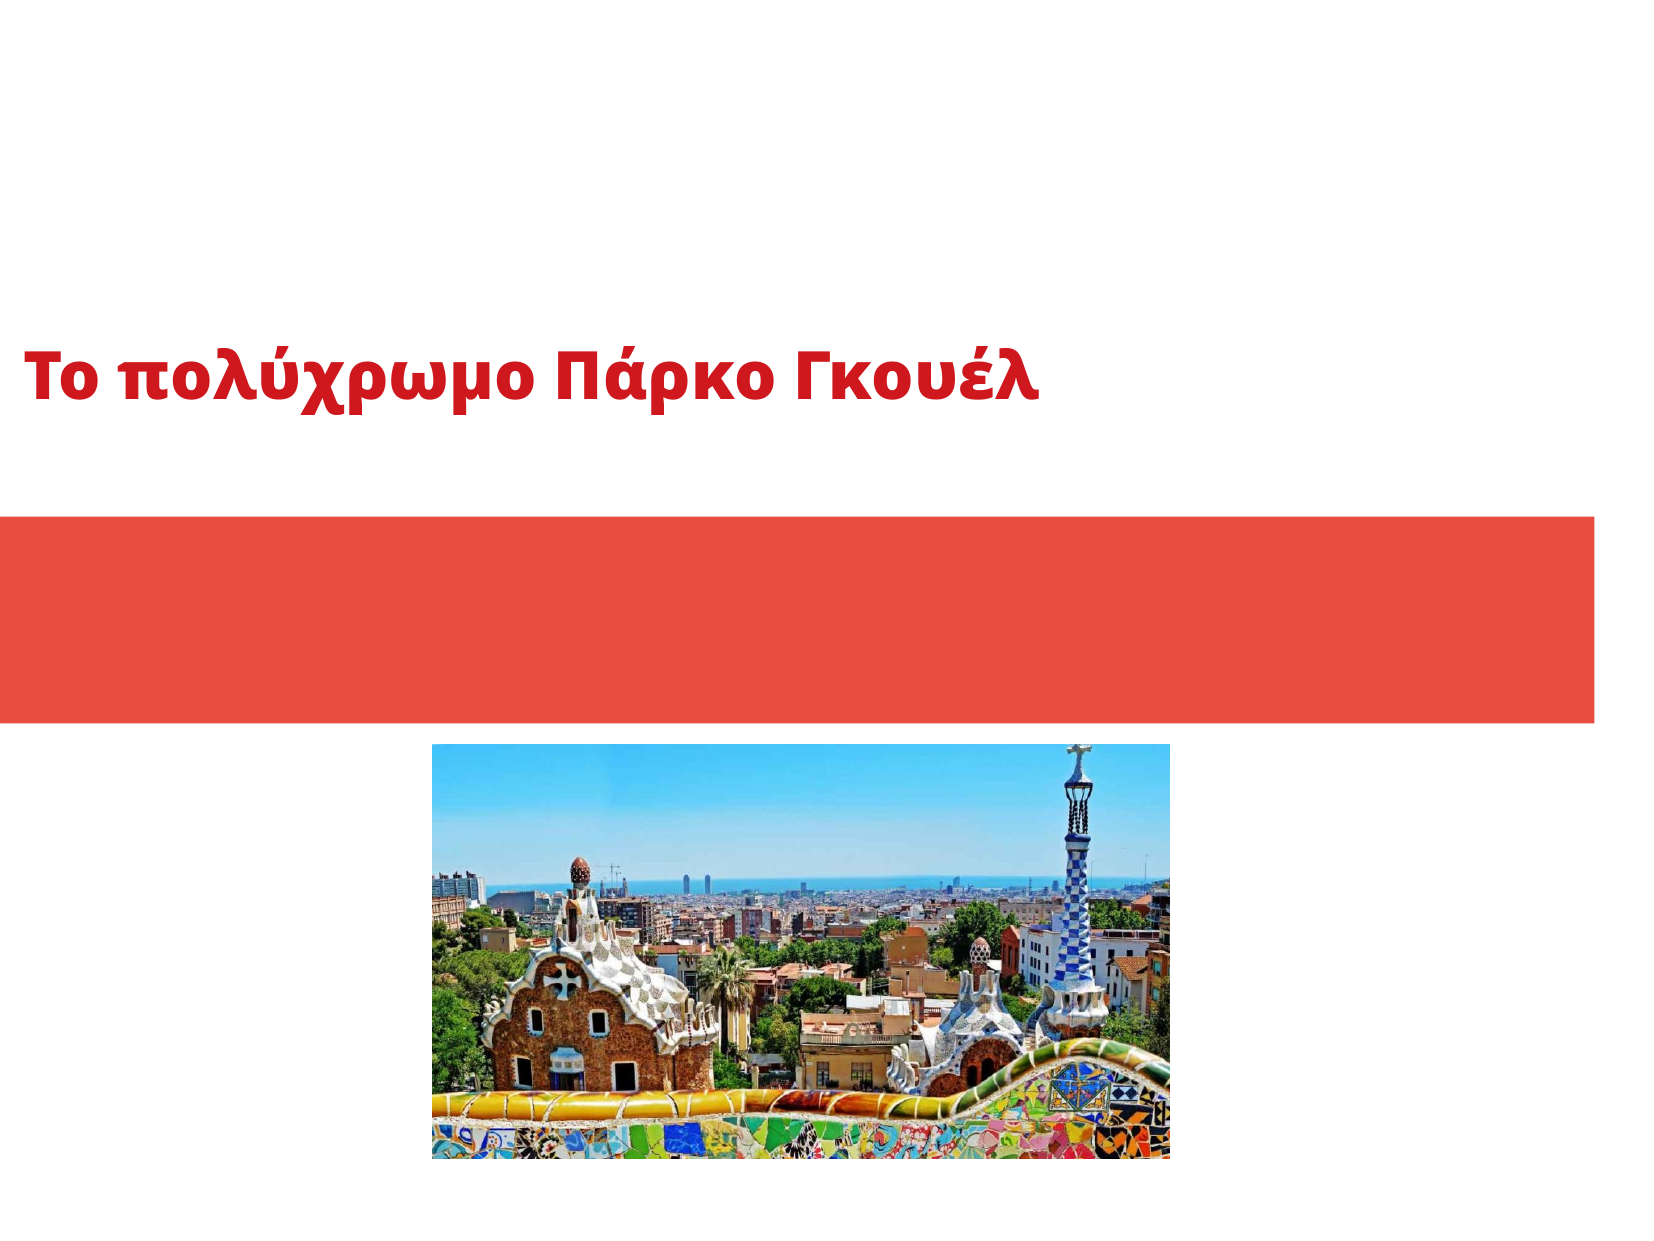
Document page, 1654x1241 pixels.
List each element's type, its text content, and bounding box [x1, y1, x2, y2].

title Το πολύχρωμο Πάρκο Γκουέλ [23, 271, 1560, 420]
picture [432, 744, 1170, 1159]
